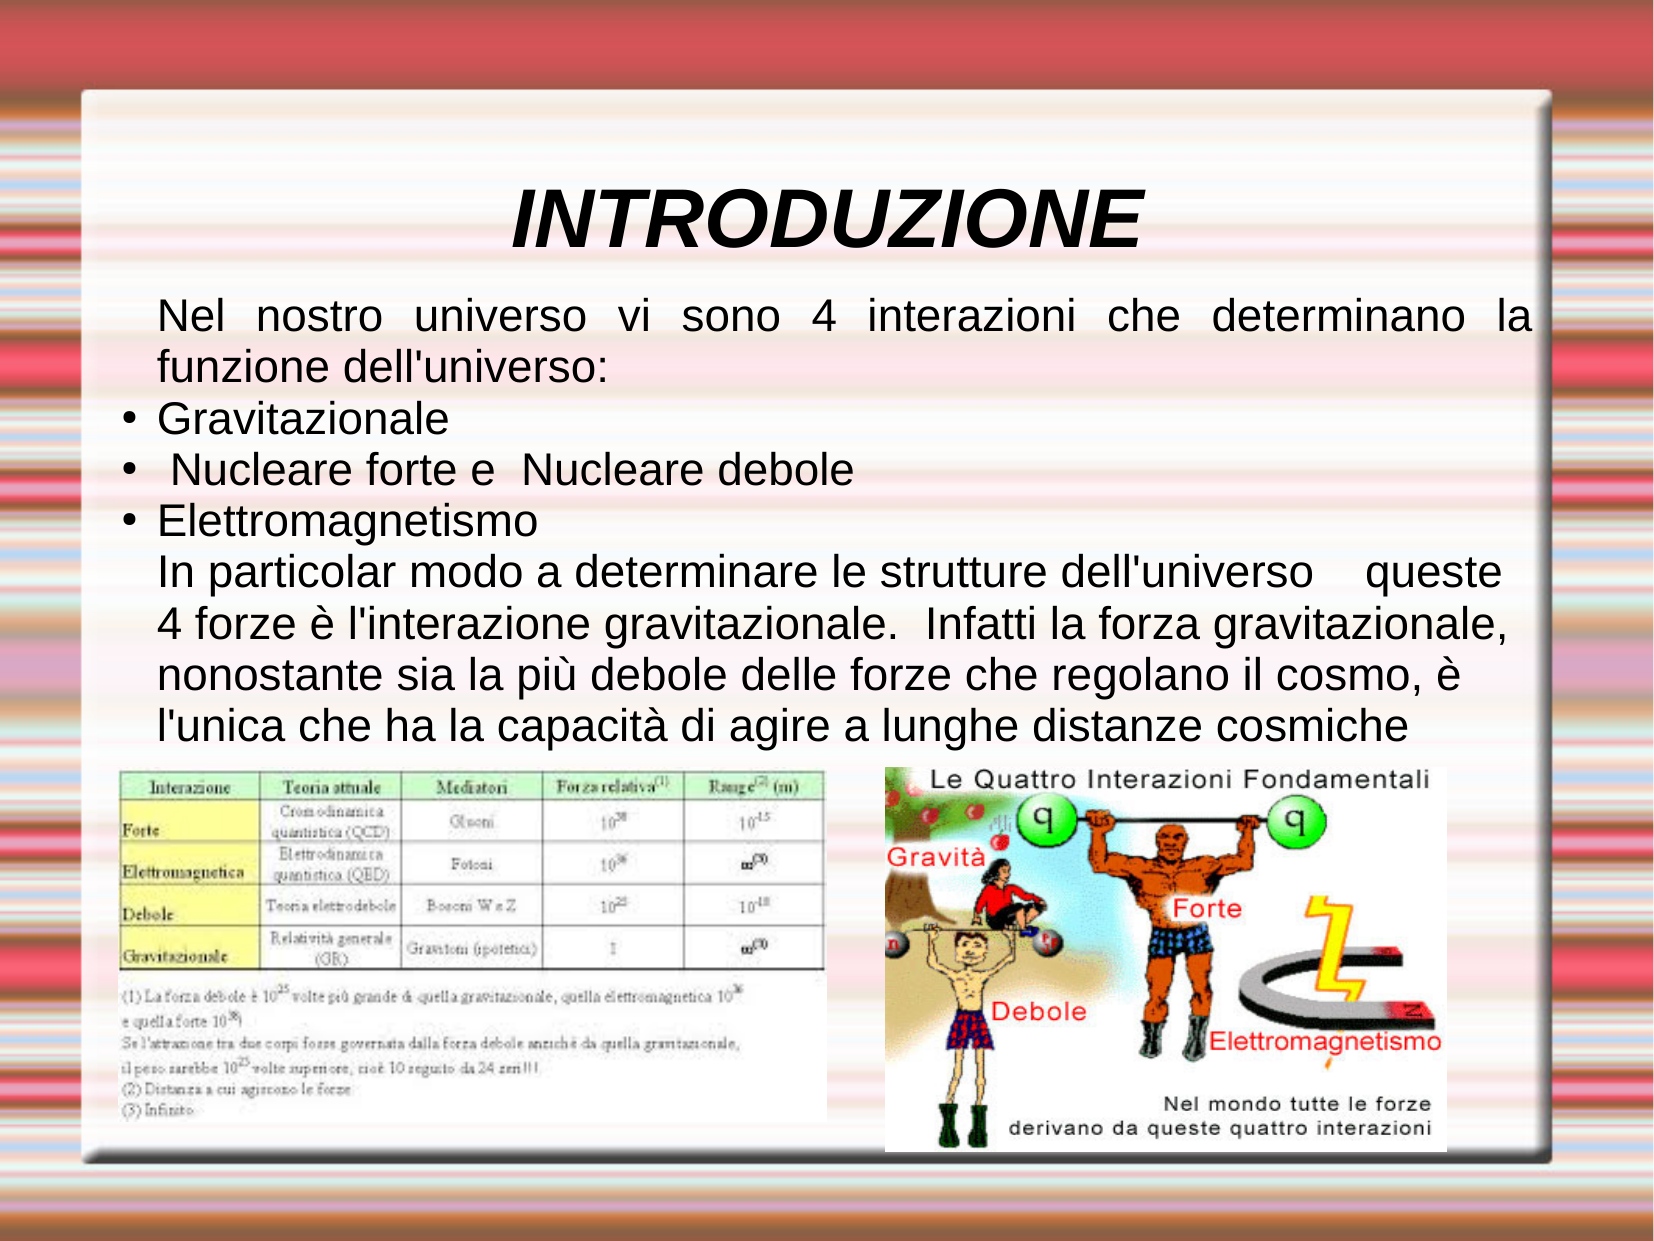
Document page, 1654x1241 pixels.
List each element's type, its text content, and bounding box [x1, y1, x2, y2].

picture [0, 0, 1654, 1241]
subtitle Nel nostro universo vi sono 4 interazioni che determinano la funzione dell'universo: Gravitazionale Nucleare forte e Nucleare debole Elettromagnetismo In particolar modo a determinare le strutture dell'universo queste 4 forze è l'interazione gravitazionale. Infatti la forza gravitazionale, nonostante sia la più debole delle forze che regolano il cosmo, è l'unica che ha la capacità di agire a lunghe distanze cosmiche [121, 114, 1534, 1132]
